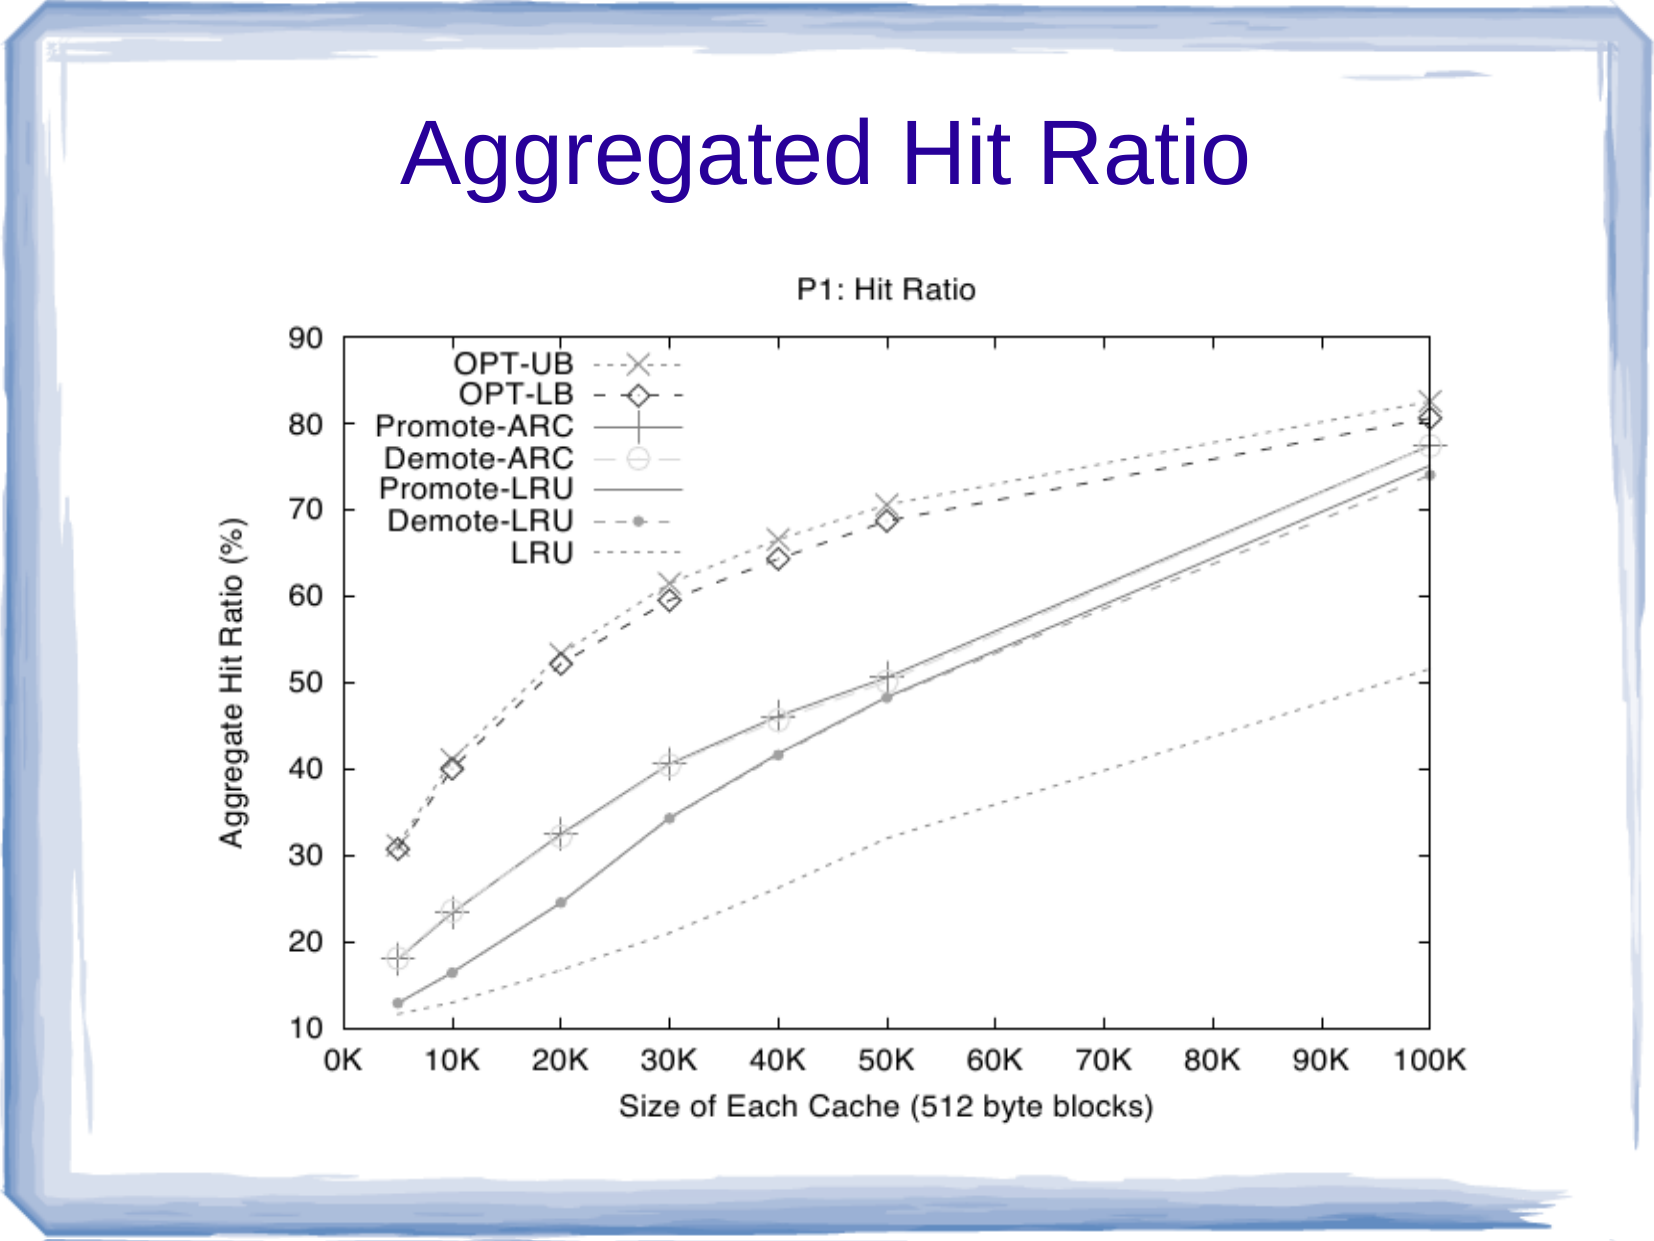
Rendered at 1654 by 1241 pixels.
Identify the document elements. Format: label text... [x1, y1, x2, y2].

picture [0, 0, 1654, 1241]
title Aggregated Hit Ratio [82, 56, 1571, 250]
